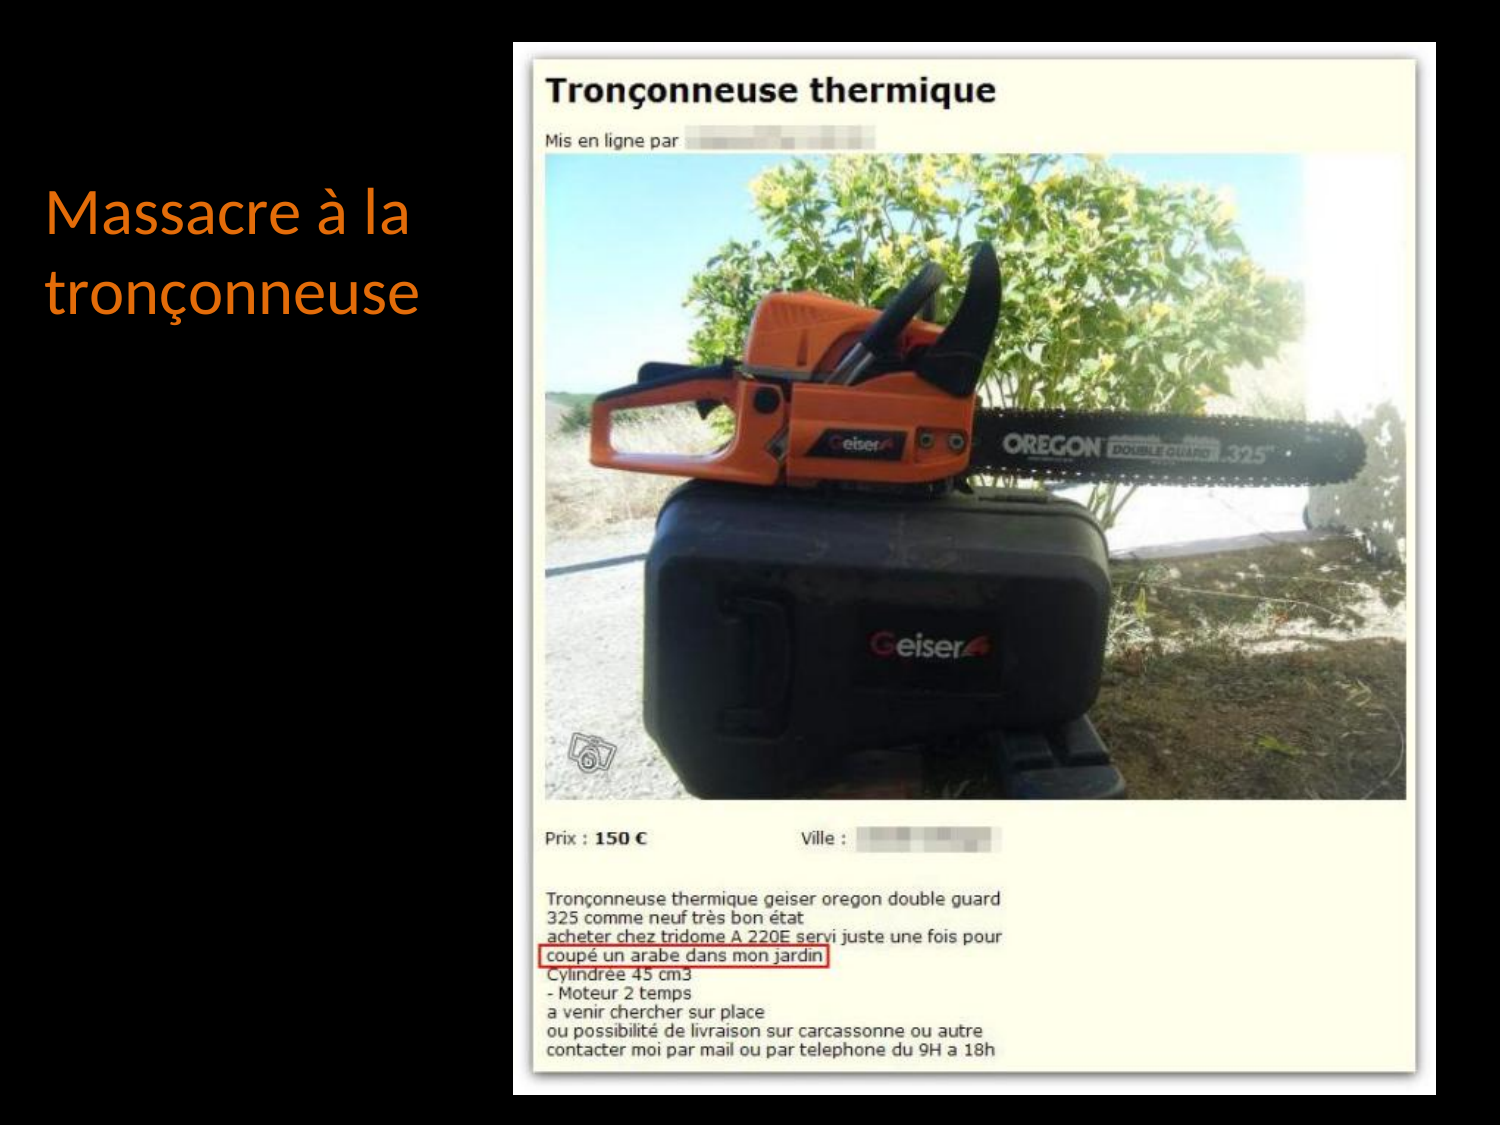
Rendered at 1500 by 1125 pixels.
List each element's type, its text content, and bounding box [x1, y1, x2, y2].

picture [513, 42, 1436, 1095]
list Massacre à la tronçonneuse [29, 160, 455, 887]
